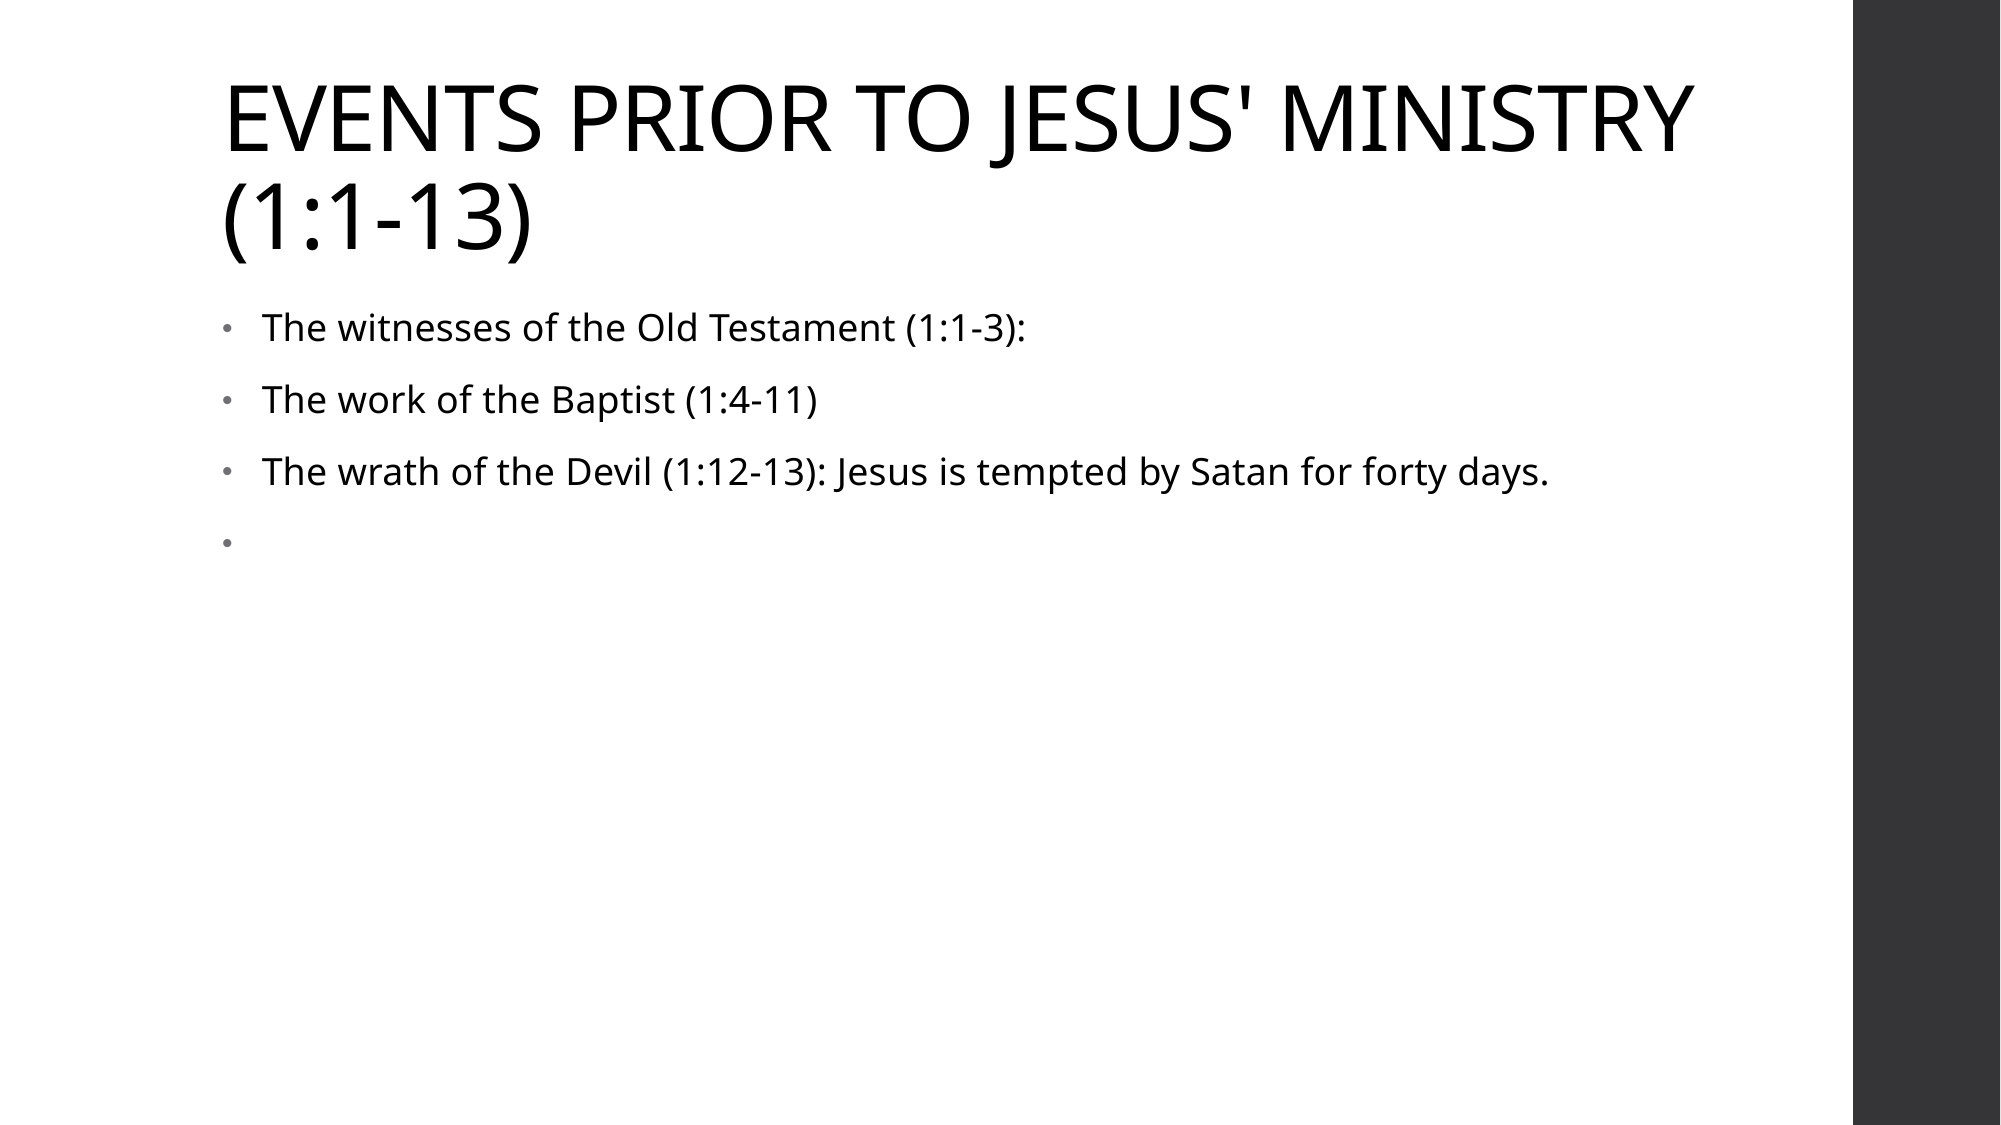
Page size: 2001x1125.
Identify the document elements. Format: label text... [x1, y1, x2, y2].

title EVENTS PRIOR TO JESUS' MINISTRY (1:1-13) [206, 60, 1797, 278]
list The witnesses of the Old Testament (1:1-3): The work of the Baptist (1:4-11) The wrath of the Devil (1:12-13): Jesus is tempted by Satan for forty days. [206, 299, 1617, 1014]
